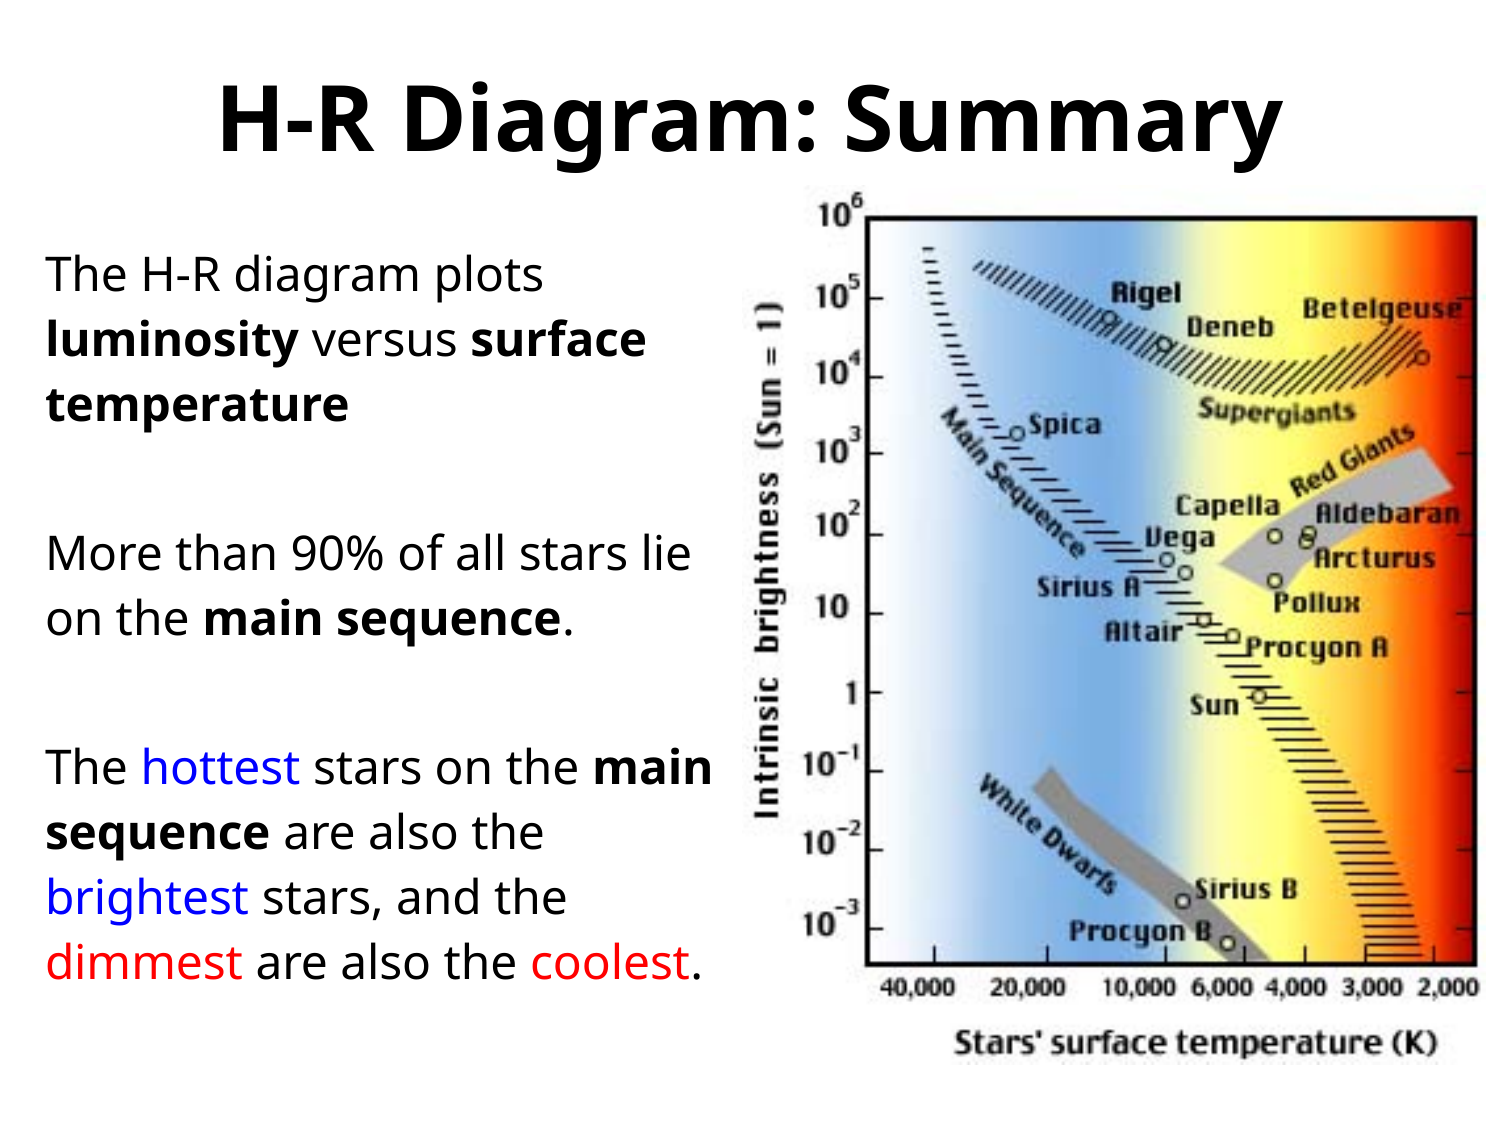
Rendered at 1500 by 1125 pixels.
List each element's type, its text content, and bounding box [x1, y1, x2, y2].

list The H-R diagram plots luminosity versus surface temperature More than 90% of all stars lie on the main sequence. The hottest stars on the main sequence are also the brightest stars, and the dimmest are also the coolest. [30, 232, 733, 1006]
title H-R Diagram: Summary [30, 62, 1471, 170]
picture [742, 185, 1486, 1066]
